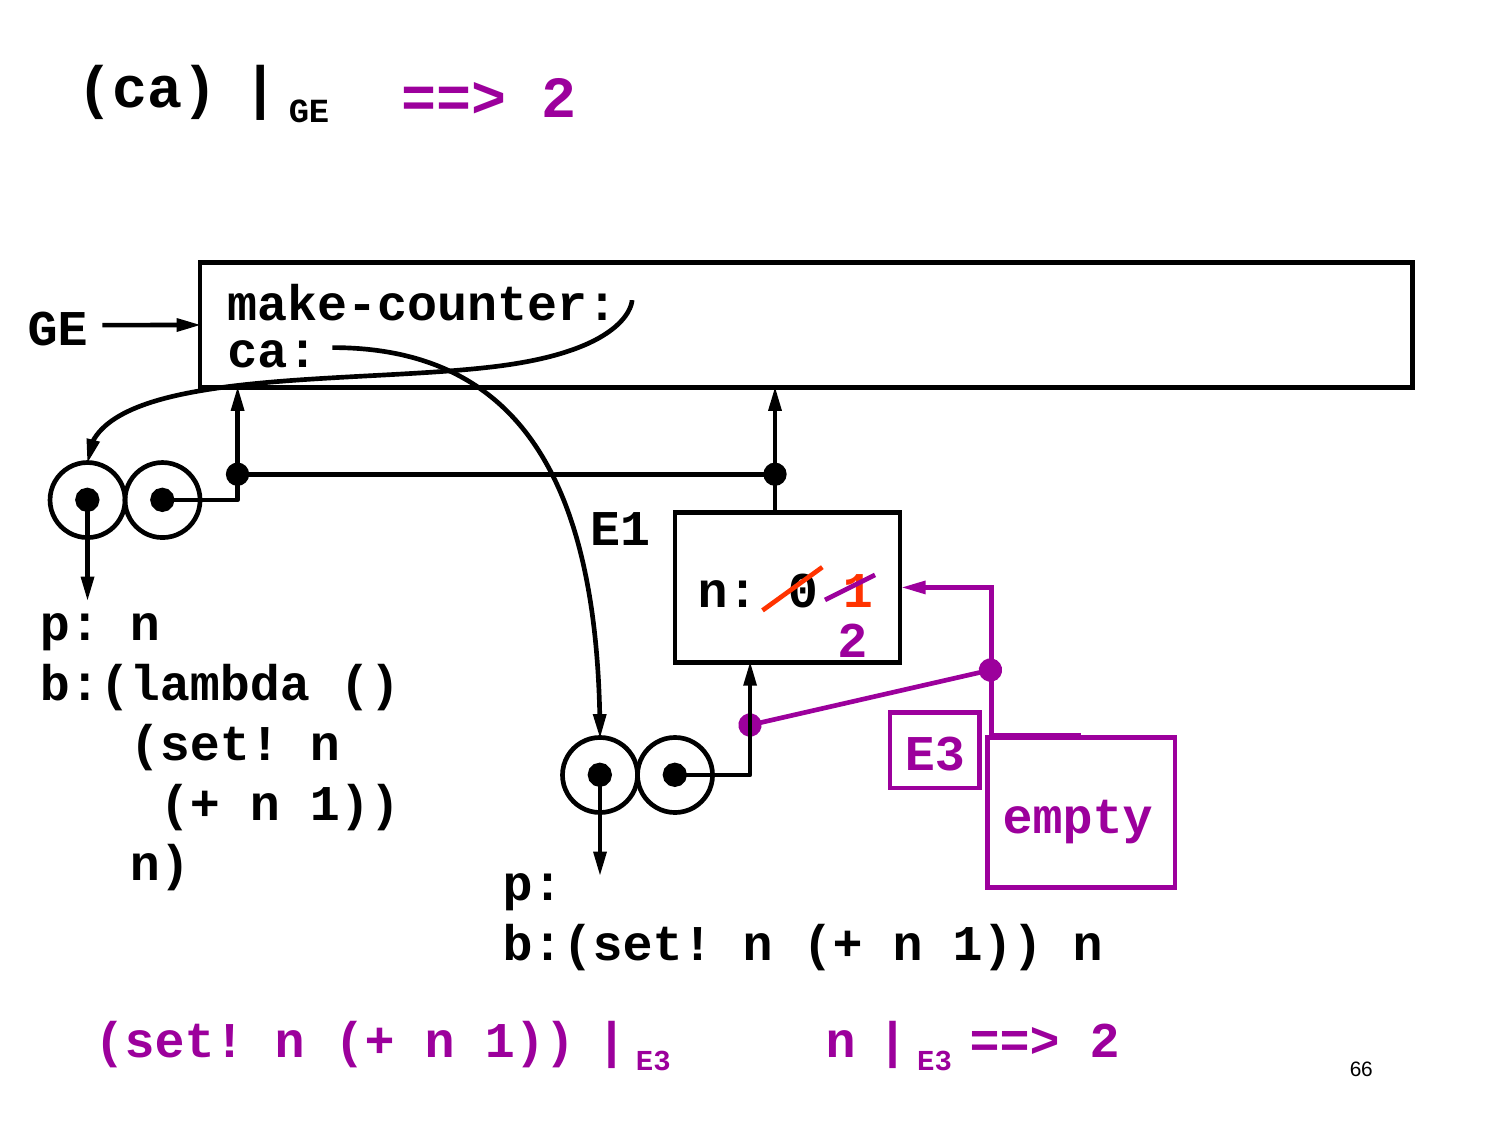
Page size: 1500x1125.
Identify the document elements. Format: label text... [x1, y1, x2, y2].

text_box E1 [575, 487, 665, 563]
text_box make-counter: [606, 310, 633, 338]
text_box GE [12, 287, 103, 363]
text_box E3 [890, 712, 980, 788]
text_box n | E3 ==> 2 [810, 999, 1165, 1084]
text_box ==> 2 [386, 25, 700, 164]
text_box make-counter: [212, 262, 633, 338]
text_box 2 [822, 599, 878, 676]
text_box 1 [828, 549, 888, 626]
text_box [77, 490, 98, 510]
text_box empty [987, 775, 1168, 852]
text_box ca: [212, 309, 333, 386]
text_box p: b:(set! n (+ n 1)) n [487, 842, 1118, 979]
text_box 1 [835, 589, 855, 599]
text_box E1 [575, 545, 580, 563]
text_box [152, 490, 172, 510]
text_box p: n b:(lambda () (set! n (+ n 1)) n) [24, 582, 415, 899]
title (ca) | GE [62, 24, 376, 163]
text_box [665, 765, 685, 785]
text_box n: 0 [682, 549, 828, 626]
text_box (set! n (+ n 1)) | E3 [79, 999, 716, 1084]
text_box [590, 765, 610, 785]
